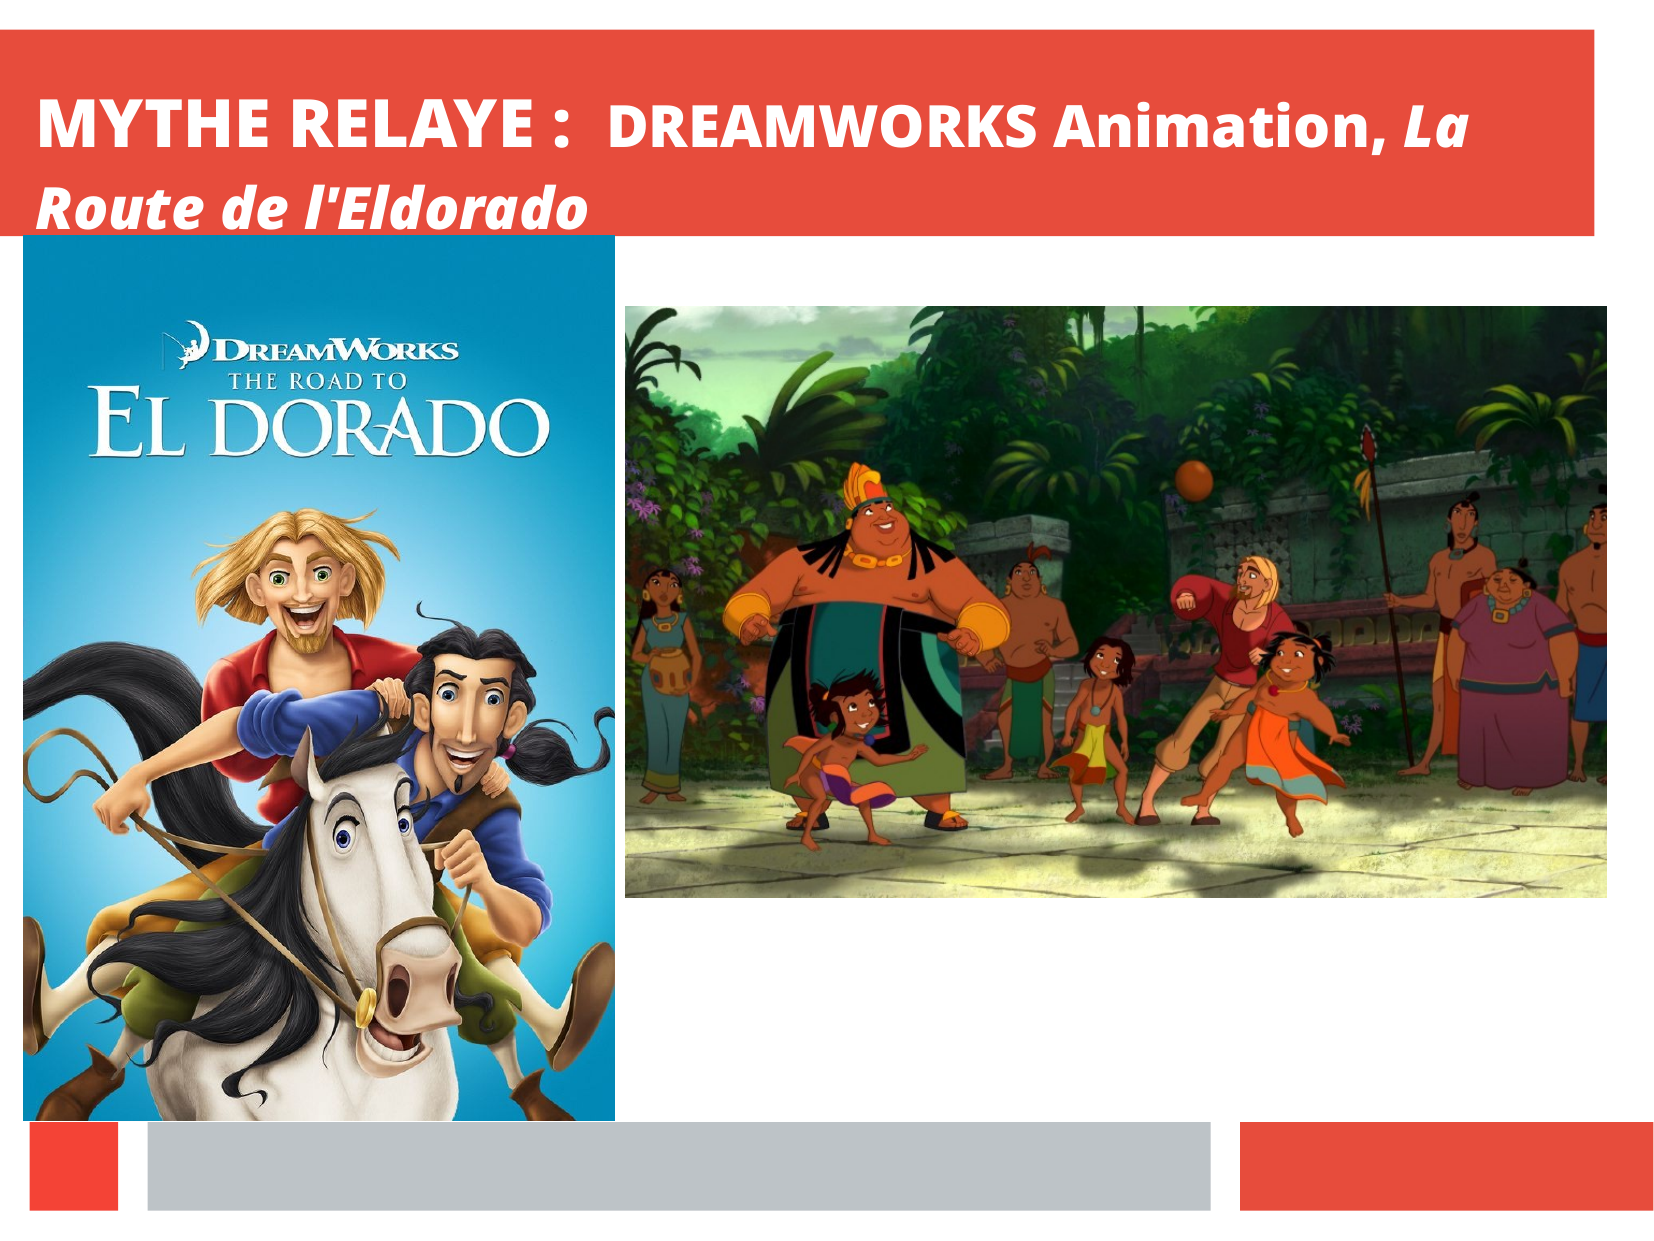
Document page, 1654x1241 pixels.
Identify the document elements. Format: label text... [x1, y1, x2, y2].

picture [23, 320, 615, 1122]
title MYTHE RELAYE : DREAMWORKS Animation, La Route de l'Eldorado [35, 76, 1571, 225]
picture [625, 306, 1607, 898]
